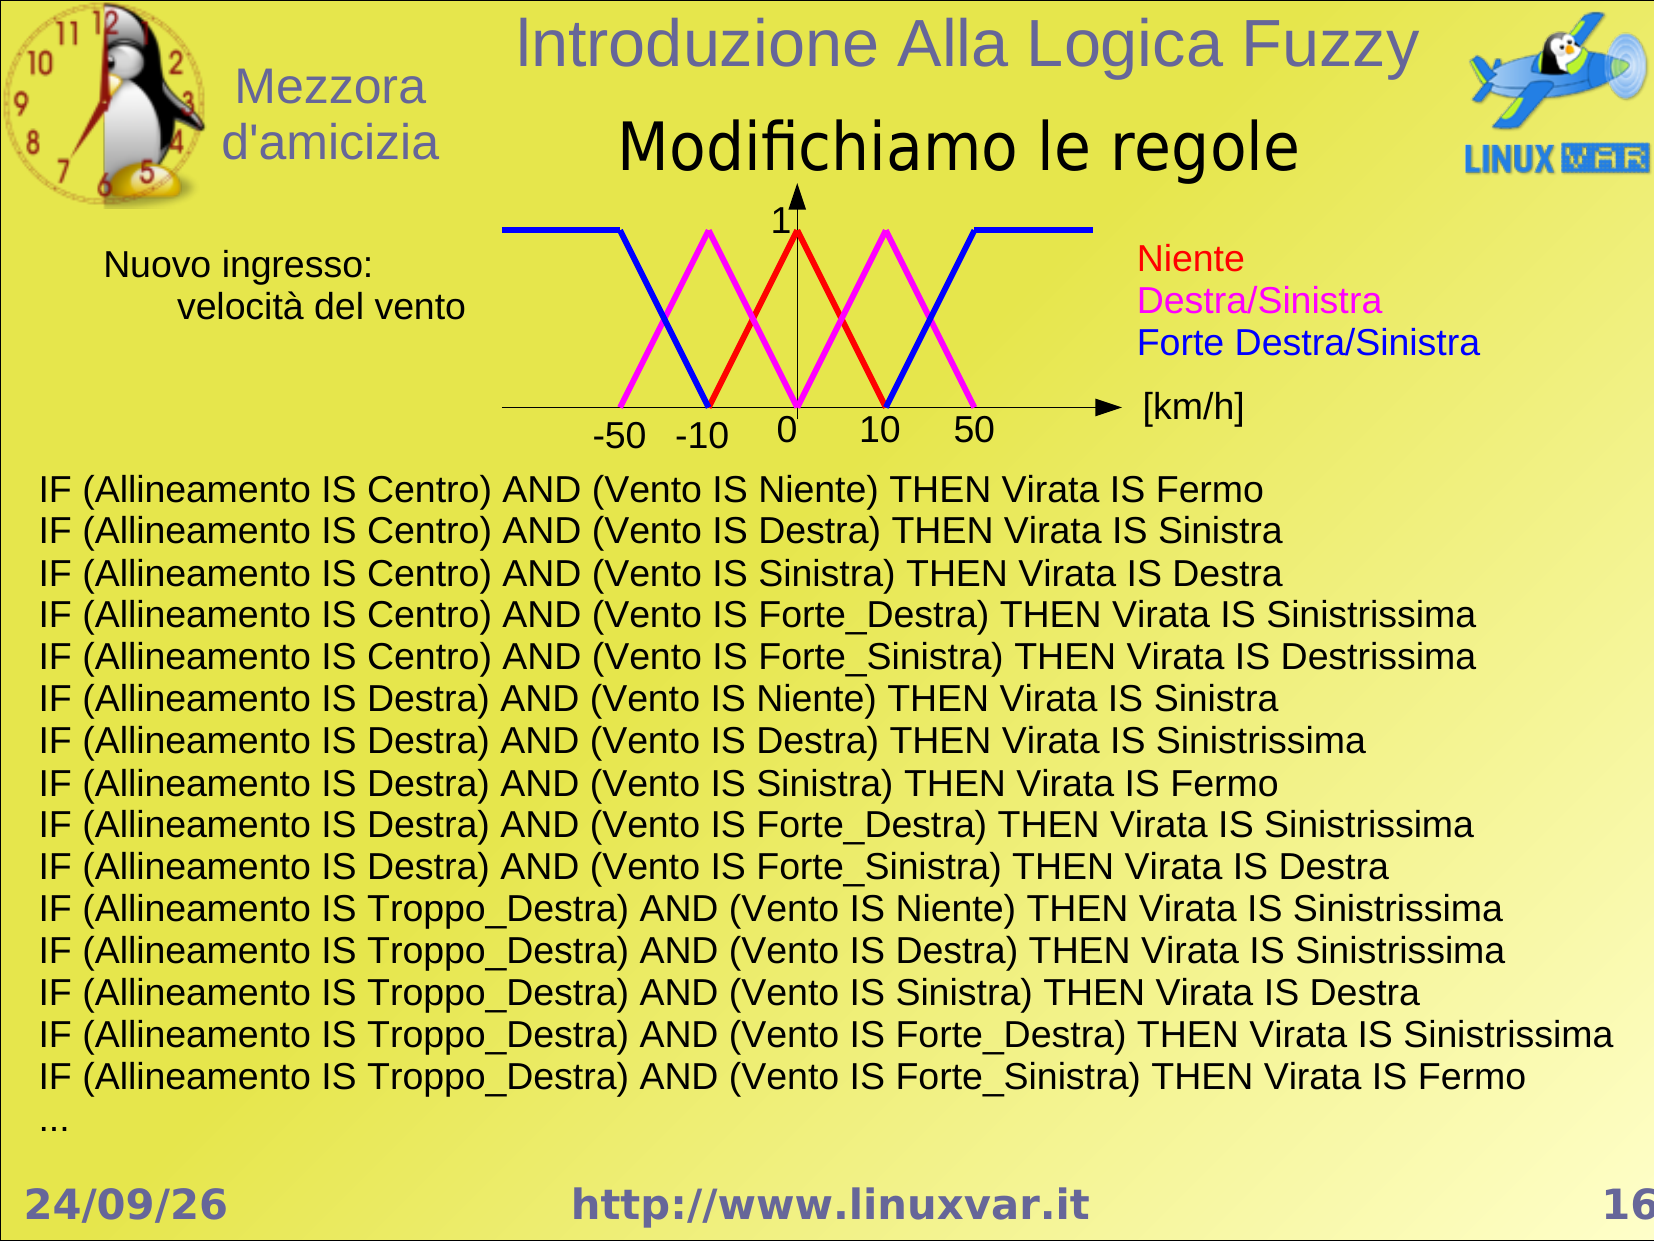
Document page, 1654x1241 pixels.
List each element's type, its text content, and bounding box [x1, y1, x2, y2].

text_box [263, 556, 305, 614]
text_box 50 [938, 401, 1010, 459]
picture [1464, 0, 1654, 190]
text_box 10 [844, 401, 916, 459]
text_box 1 [792, 239, 802, 249]
picture [0, 0, 209, 209]
text_box IF (Allineamento IS Centro) AND (Vento IS Niente) THEN Virata IS Fermo IF (Allineamento IS Centro) AND (Vento IS Destra) THEN Virata IS Sinistra IF (Allineamento IS Centro) AND (Vento IS Sinistra) THEN Virata IS Destra IF (Allineamento IS Centro) AND (Vento IS Forte_Destra) THEN Virata IS Sinistrissima IF (Allineamento IS Centro) AND (Vento IS Forte_Sinistra) THEN Virata IS Destrissima IF (Allineamento IS Destra) AND (Vento IS Niente) THEN Virata IS Sinistra IF (Allineamento IS Destra) AND (Vento IS Destra) THEN Virata IS Sinistrissima IF (Allineamento IS Destra) AND (Vento IS Sinistra) THEN Virata IS Fermo IF (Allineamento IS Destra) AND (Vento IS Forte_Destra) THEN Virata IS Sinistrissima IF (Allineamento IS Destra) AND (Vento IS Forte_Sinistra) THEN Virata IS Destra IF (Allineamento IS Troppo_Destra) AND (Vento IS Niente) THEN Virata IS Sinistrissima IF (Allineamento IS Troppo_Destra) AND (Vento IS Destra) THEN Virata IS Sinistrissima IF (Allineamento IS Troppo_Destra) AND (Vento IS Sinistra) THEN Virata IS Destra IF (Allineamento IS Troppo_Destra) AND (Vento IS Forte_Destra) THEN Virata IS Sinistrissima IF (Allineamento IS Troppo_Destra) AND (Vento IS Forte_Sinistra) THEN Virata IS Fermo ... [23, 460, 1630, 1148]
text_box 1 [755, 191, 807, 249]
text_box Niente Destra/Sinistra Forte Destra/Sinistra [1122, 230, 1496, 372]
text_box [km/h] [1127, 377, 1260, 435]
text_box Nuovo ingresso: velocità del vento [88, 236, 482, 336]
title Modifichiamo le regole [472, 88, 1447, 207]
text_box 0 [761, 401, 813, 459]
text_box -50 [577, 407, 662, 460]
text_box -10 [662, 407, 745, 460]
